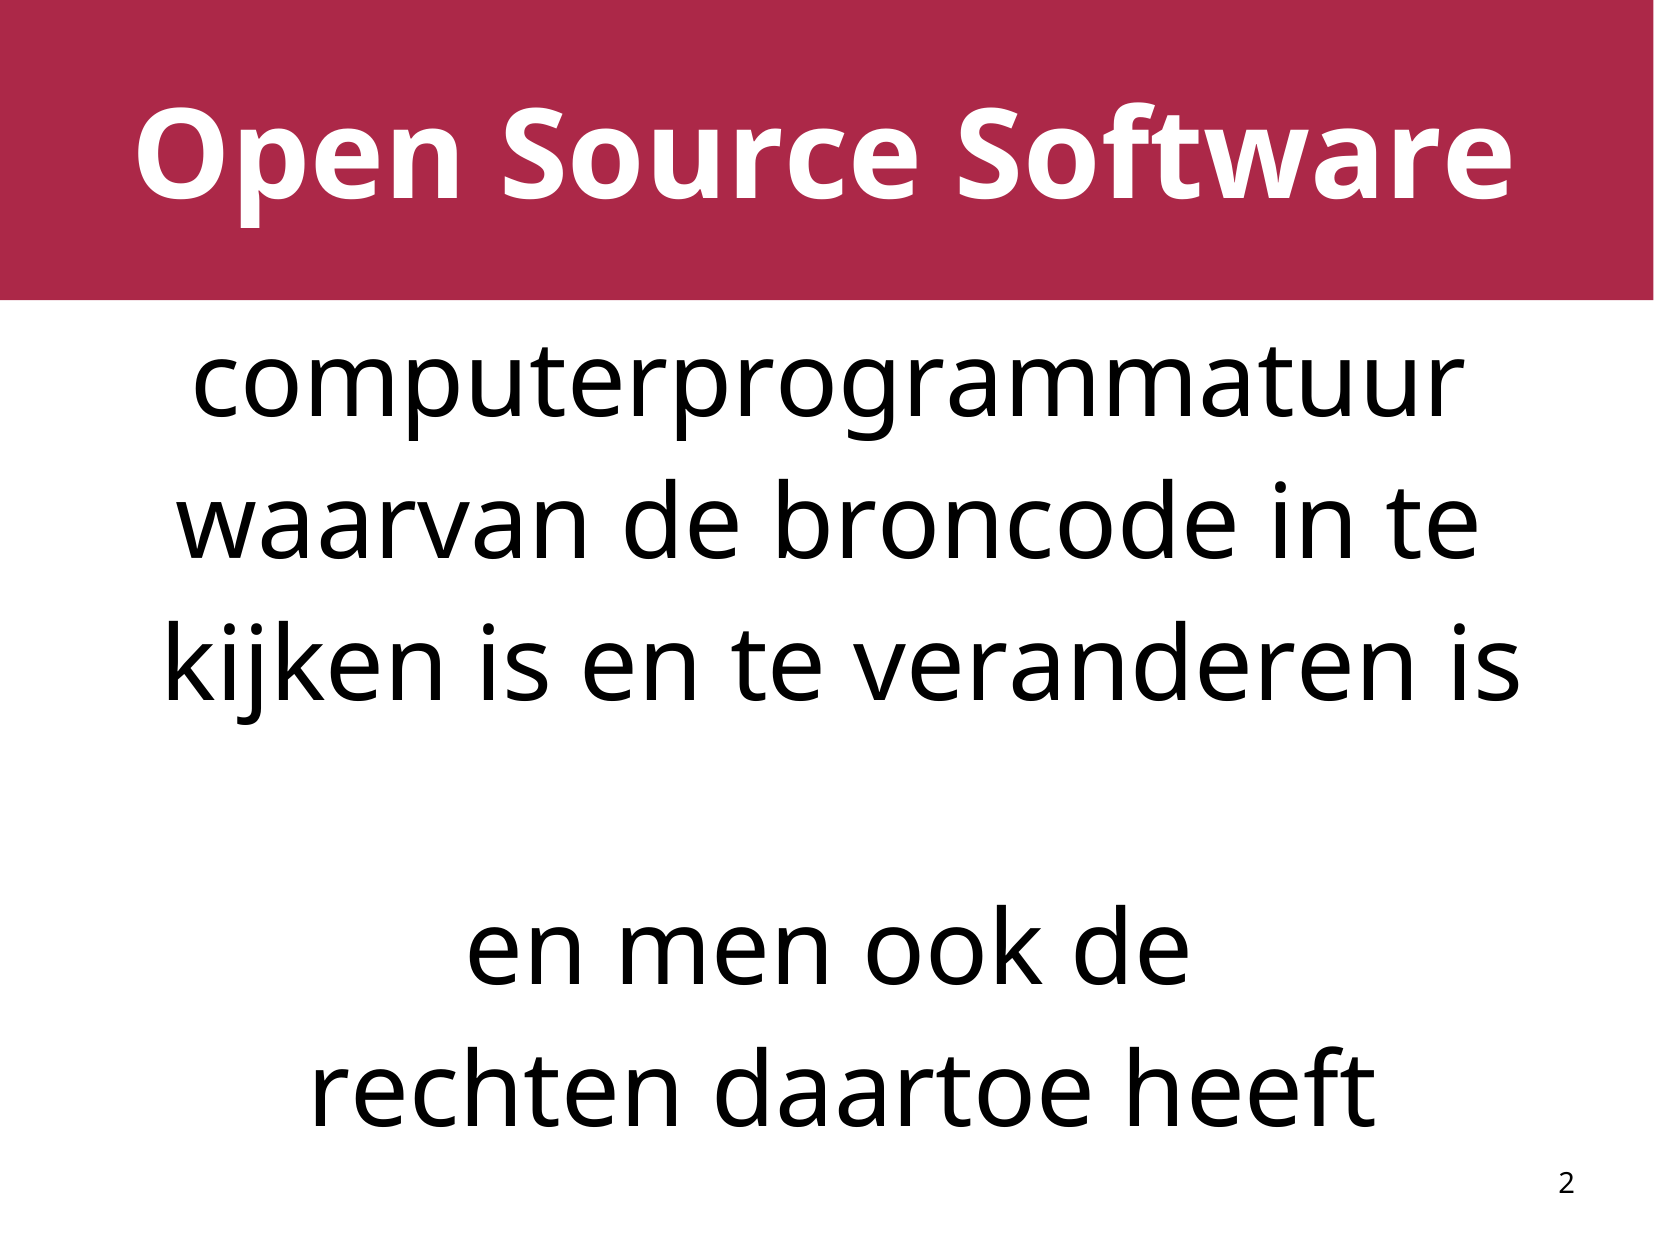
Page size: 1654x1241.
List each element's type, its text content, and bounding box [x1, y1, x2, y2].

title Open Source Software [75, 0, 1576, 301]
subtitle computerprogrammatuur waarvan de broncode in te kijken is en te veranderen is en men ook de rechten daartoe heeft [75, 337, 1576, 1126]
